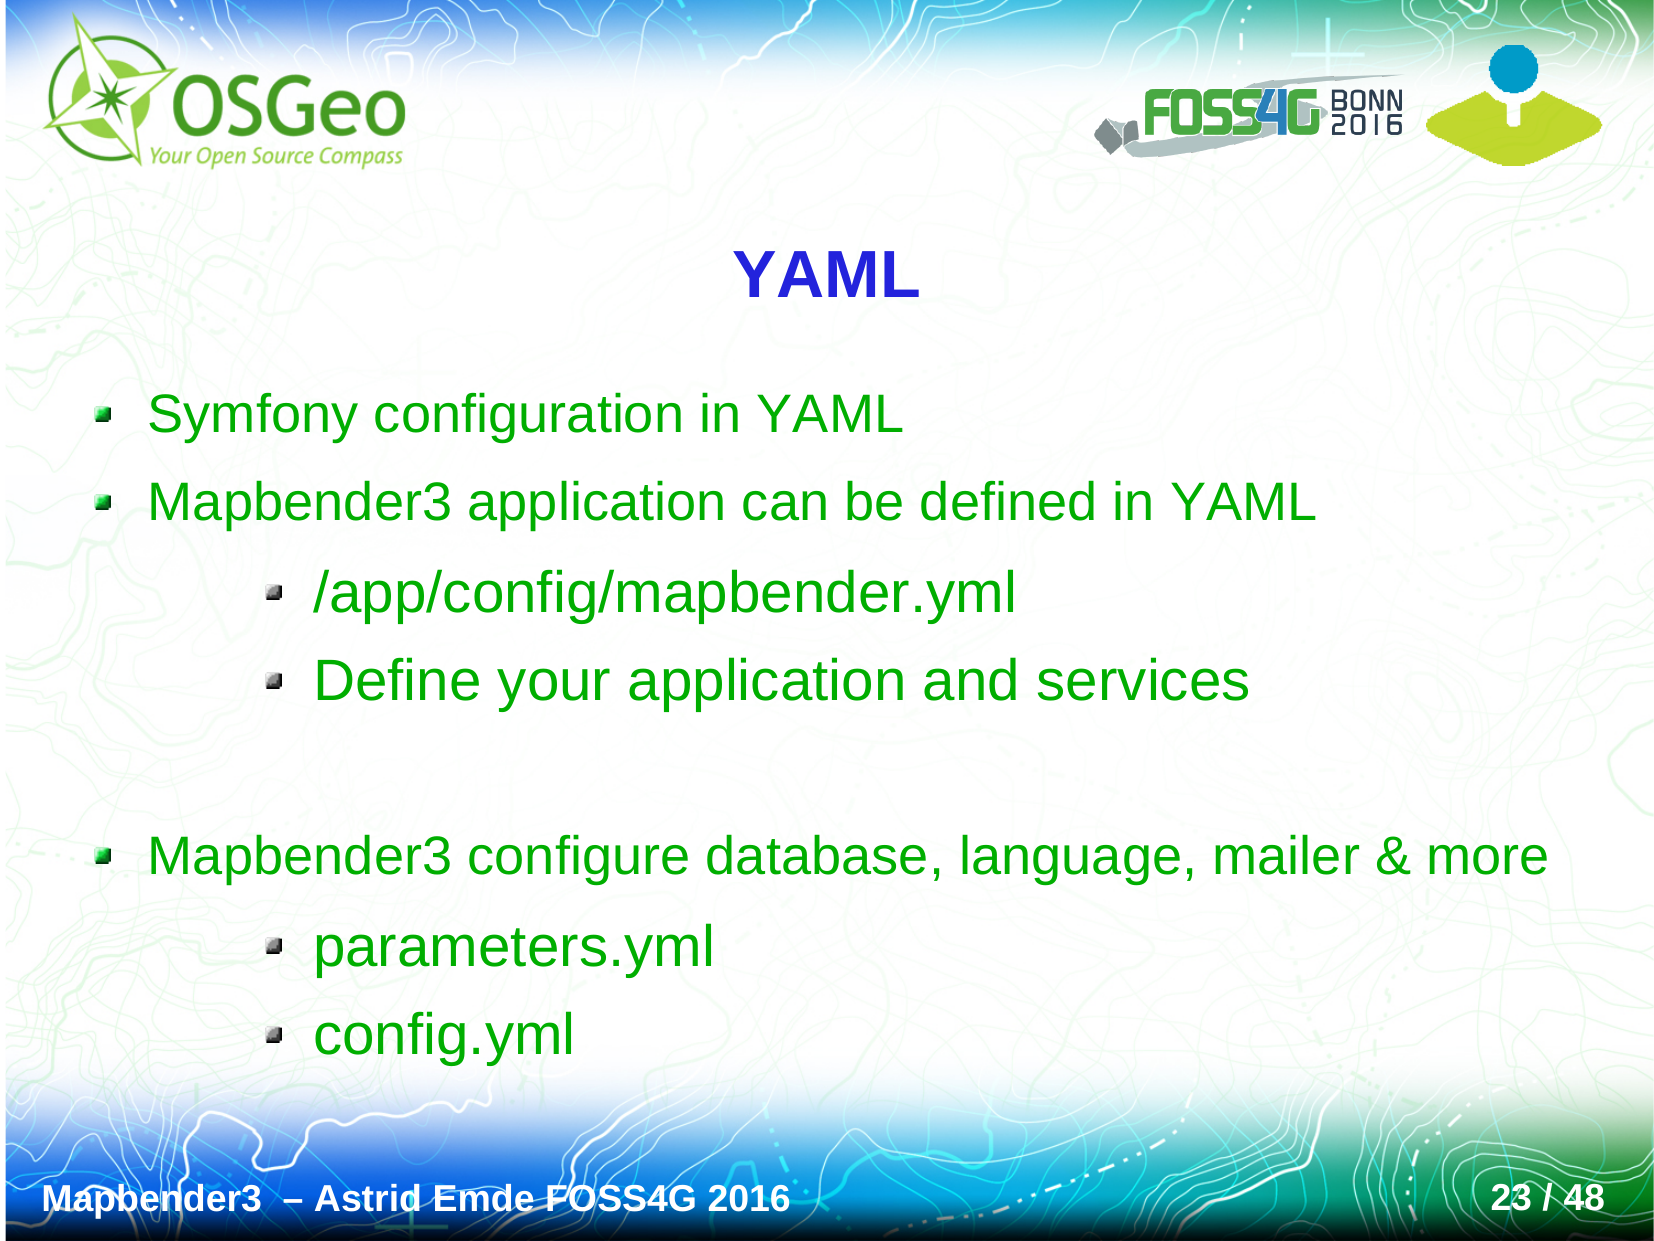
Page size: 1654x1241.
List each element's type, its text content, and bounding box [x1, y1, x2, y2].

list Symfony configuration in YAML Mapbender3 application can be defined in YAML /app/config/mapbender.yml Define your application and services Mapbender3 configure database, language, mailer & more parameters.yml config.yml [76, 383, 1565, 1203]
picture [5, 0, 1654, 1241]
title YAML [82, 188, 1571, 361]
